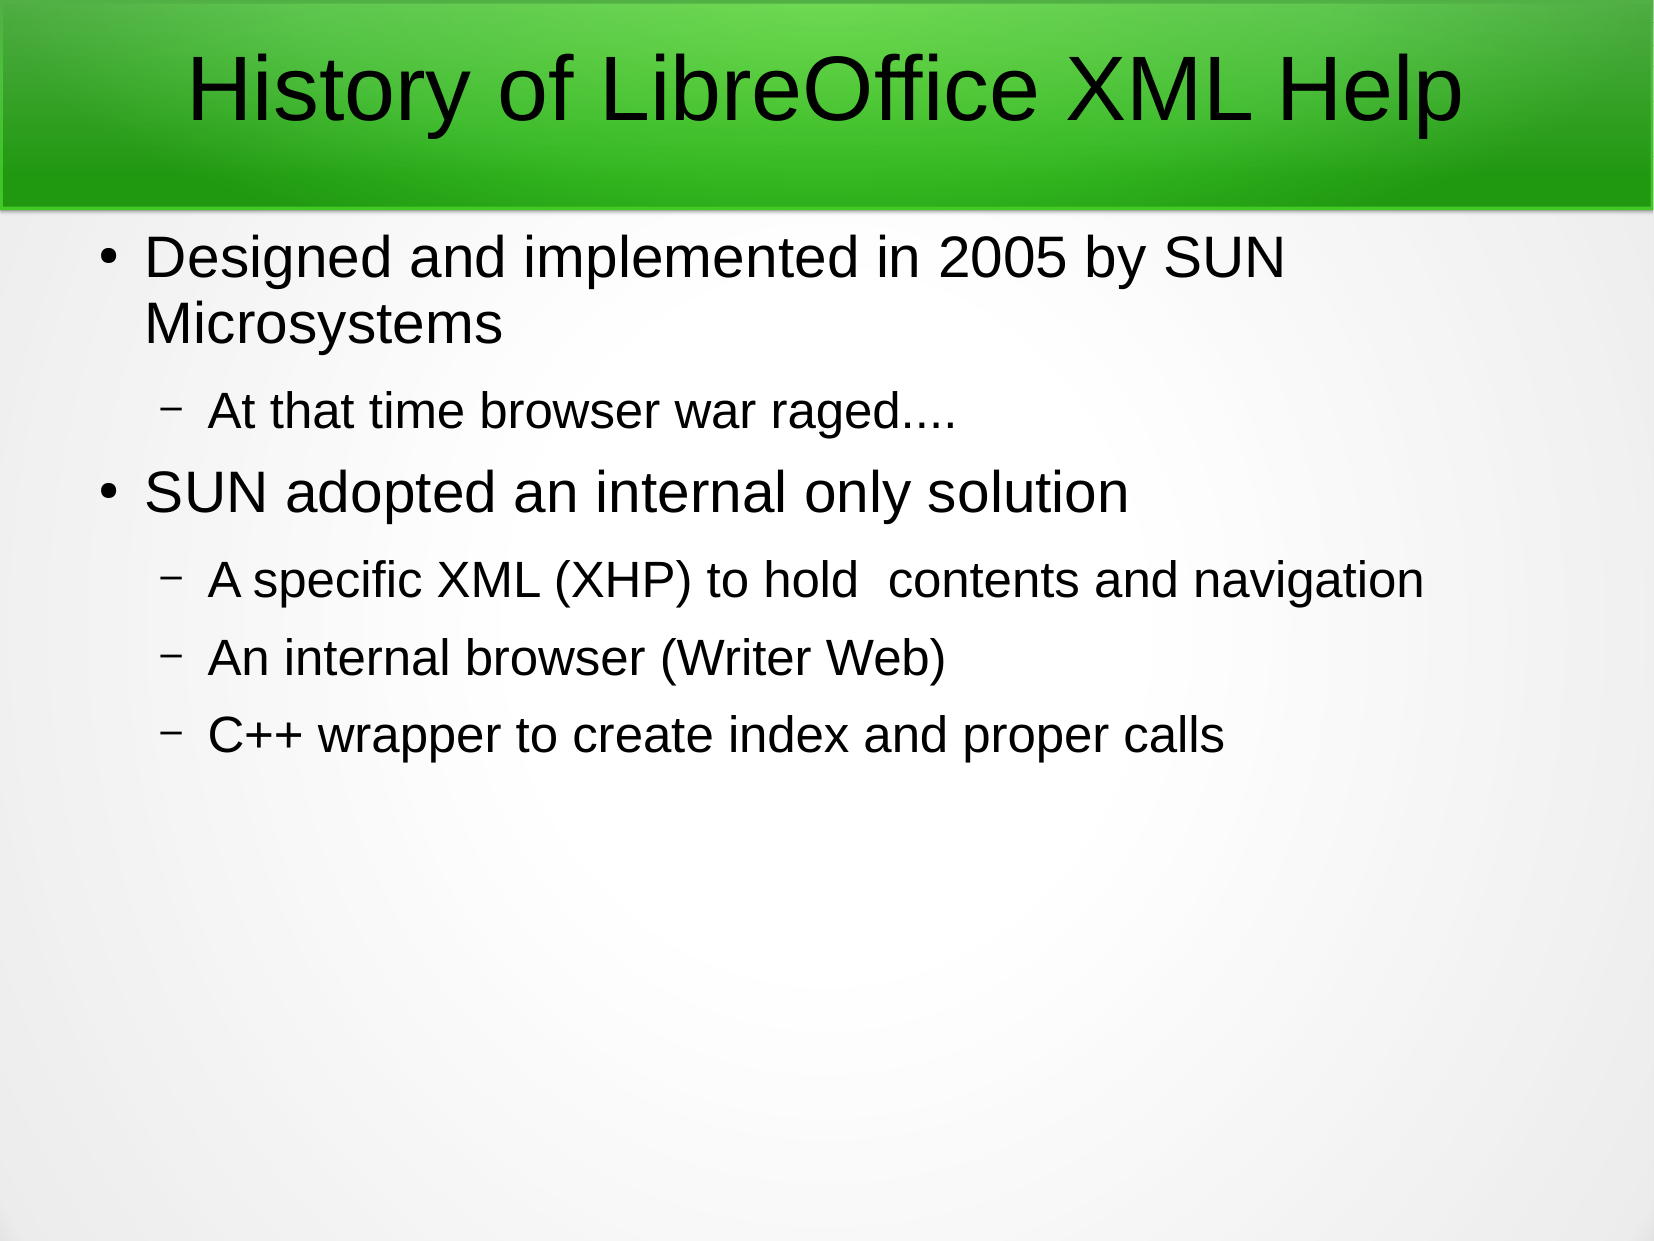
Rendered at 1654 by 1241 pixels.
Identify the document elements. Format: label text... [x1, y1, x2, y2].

title History of LibreOffice XML Help [82, 35, 1571, 142]
list Designed and implemented in 2005 by SUN Microsystems At that time browser war raged.... SUN adopted an internal only solution A specific XML (XHP) to hold contents and navigation An internal browser (Writer Web) C++ wrapper to create index and proper calls [82, 224, 1571, 764]
